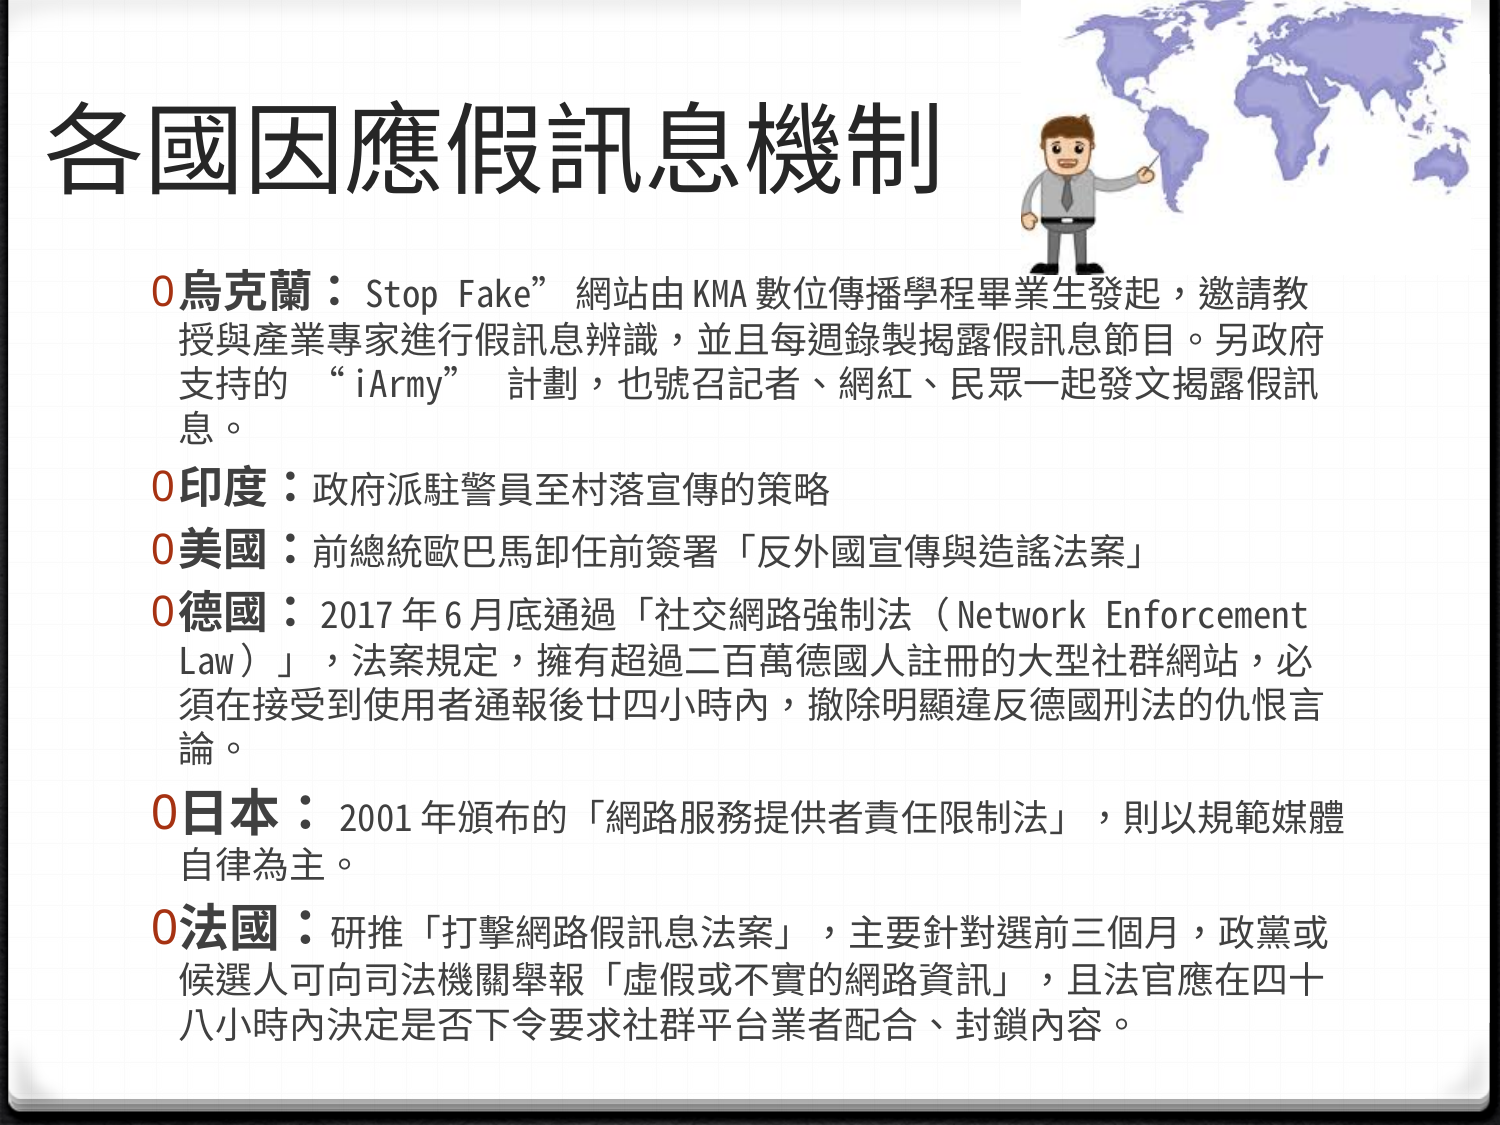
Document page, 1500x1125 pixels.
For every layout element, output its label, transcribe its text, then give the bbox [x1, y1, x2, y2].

list 烏克蘭：Stop Fake”網站由KMA數位傳播學程畢業生發起，邀請教授與產業專家進行假訊息辨識，並且每週錄製揭露假訊息節目。另政府支持的 “iArmy” 計劃，也號召記者、網紅、民眾一起發文揭露假訊息。 印度：政府派駐警員至村落宣傳的策略 美國：前總統歐巴馬卸任前簽署「反外國宣傳與造謠法案」 德國：2017年6月底通過「社交網路強制法（Network Enforcement Law）」，法案規定，擁有超過二百萬德國人註冊的大型社群網站，必須在接受到使用者通報後廿四小時內，撤除明顯違反德國刑法的仇恨言論。 日本：2001年頒布的「網路服務提供者責任限制法」，則以規範媒體自律為主。 法國：研推「打擊網路假訊息法案」，主要針對選前三個月，政黨或候選人可向司法機關舉報「虛假或不實的網路資訊」，且法官應在四十八小時內決定是否下令要求社群平台業者配合、封鎖內容。 [135, 255, 1361, 1059]
title 各國因應假訊息機制 [29, 54, 1021, 239]
picture [0, 0, 1500, 1125]
